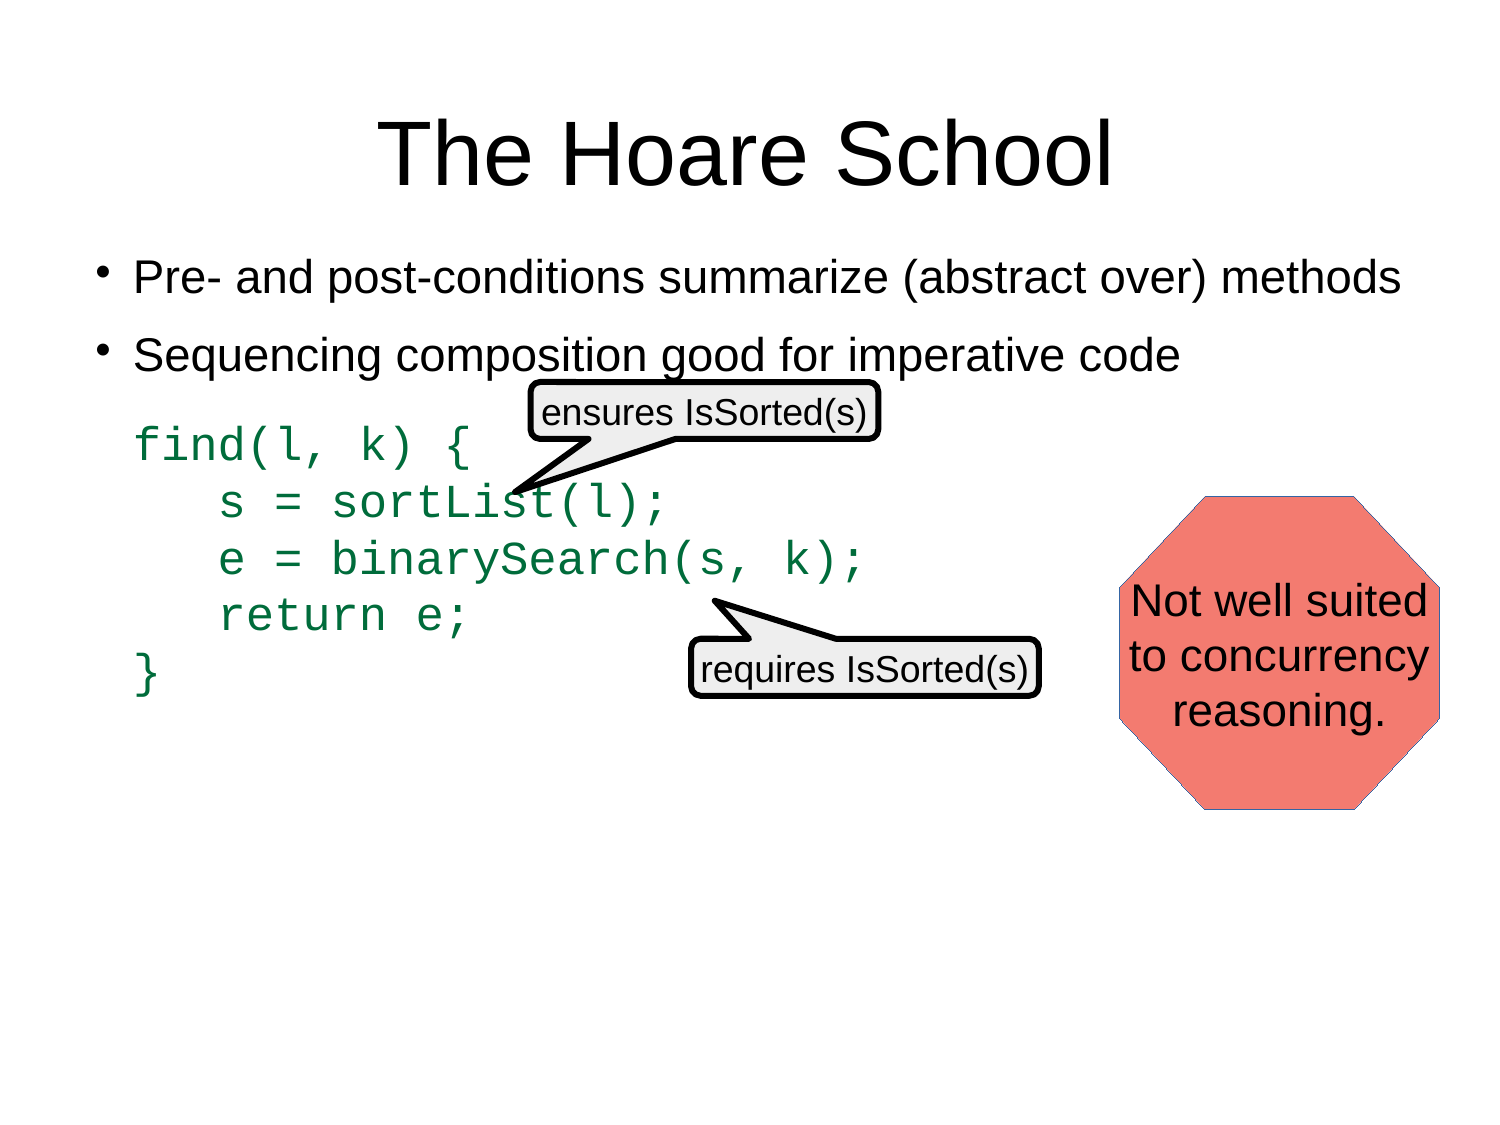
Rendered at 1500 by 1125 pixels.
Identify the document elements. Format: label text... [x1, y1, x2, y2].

text_box Not well suited to concurrency reasoning. [1119, 496, 1440, 810]
text_box Pre- and post-conditions summarize (abstract over) methods Sequencing composition good for imperative code find(l, k) { s = sortList(l); e = binarySearch(s, k); return e; } [82, 246, 1410, 760]
text_box ensures IsSorted(s) [515, 381, 879, 493]
text_box The Hoare School [82, 74, 1410, 223]
text_box requires IsSorted(s) [691, 600, 1039, 696]
